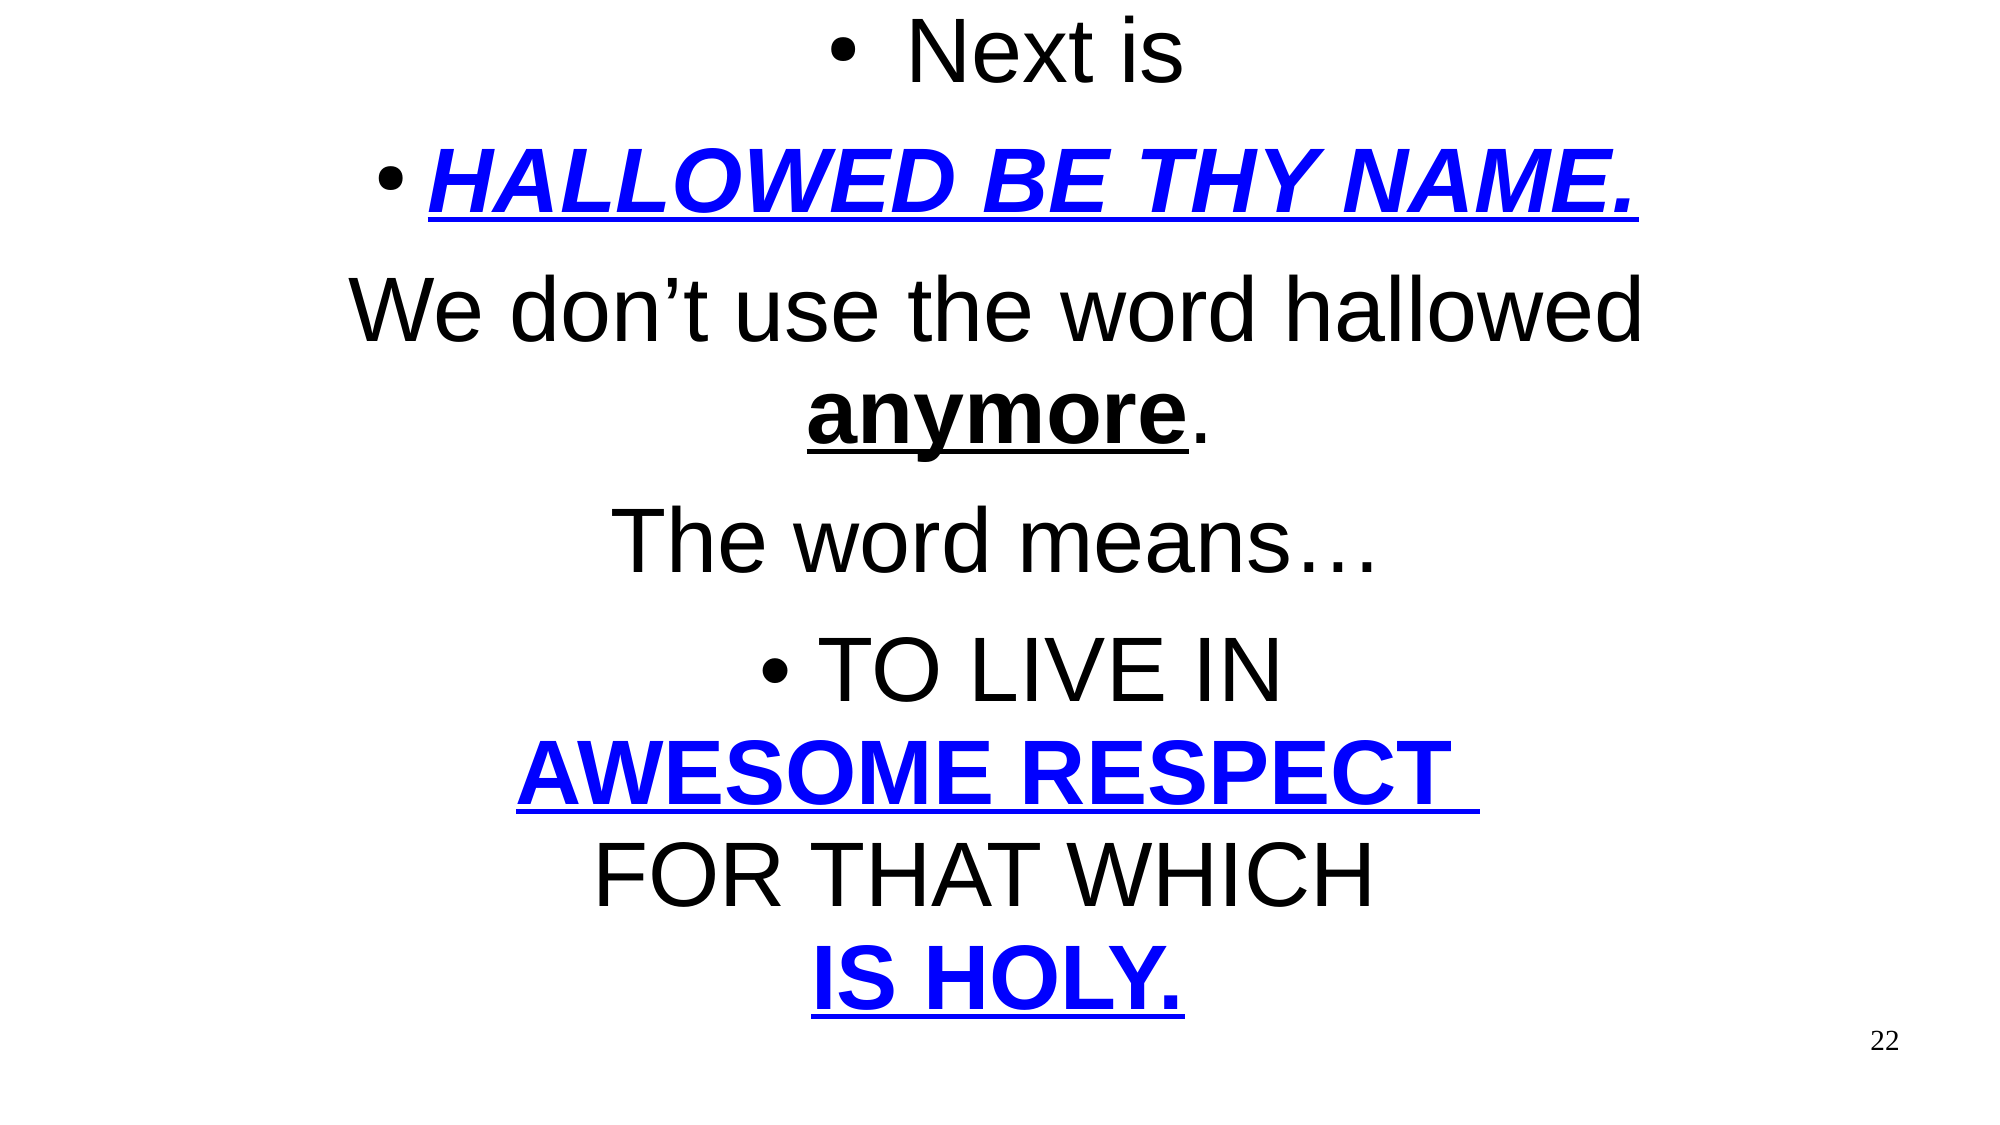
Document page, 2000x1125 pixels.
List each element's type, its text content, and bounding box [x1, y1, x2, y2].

list Next is HALLOWED BE THY NAME. We don’t use the word hallowed anymore. The word means… • TO LIVE IN AWESOME RESPECT FOR THAT WHICH IS HOLY. [0, 0, 1996, 1123]
